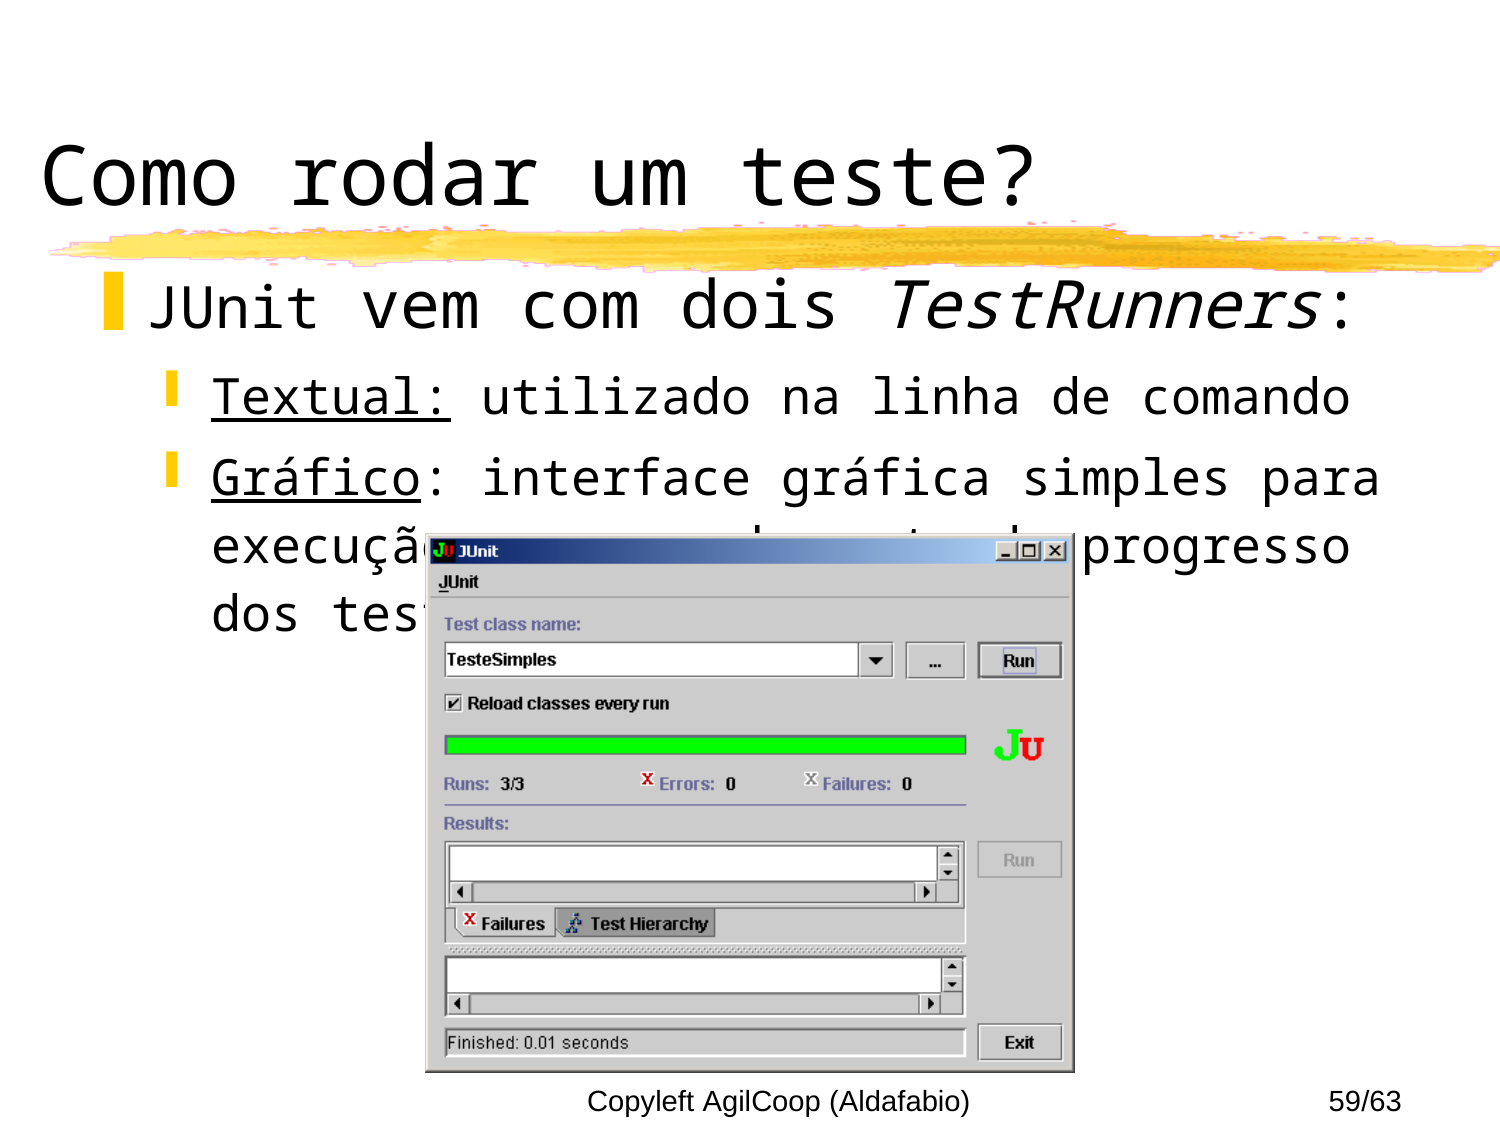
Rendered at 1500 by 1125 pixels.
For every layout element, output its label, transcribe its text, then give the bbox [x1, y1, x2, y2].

title Como rodar um teste? [24, 74, 1488, 238]
picture [50, 215, 1500, 284]
picture [425, 533, 1075, 1073]
list JUnit vem com dois TestRunners: Textual: utilizado na linha de comando Gráfico: interface gráfica simples para execução e acompanhamento do progresso dos testes [74, 249, 1417, 935]
